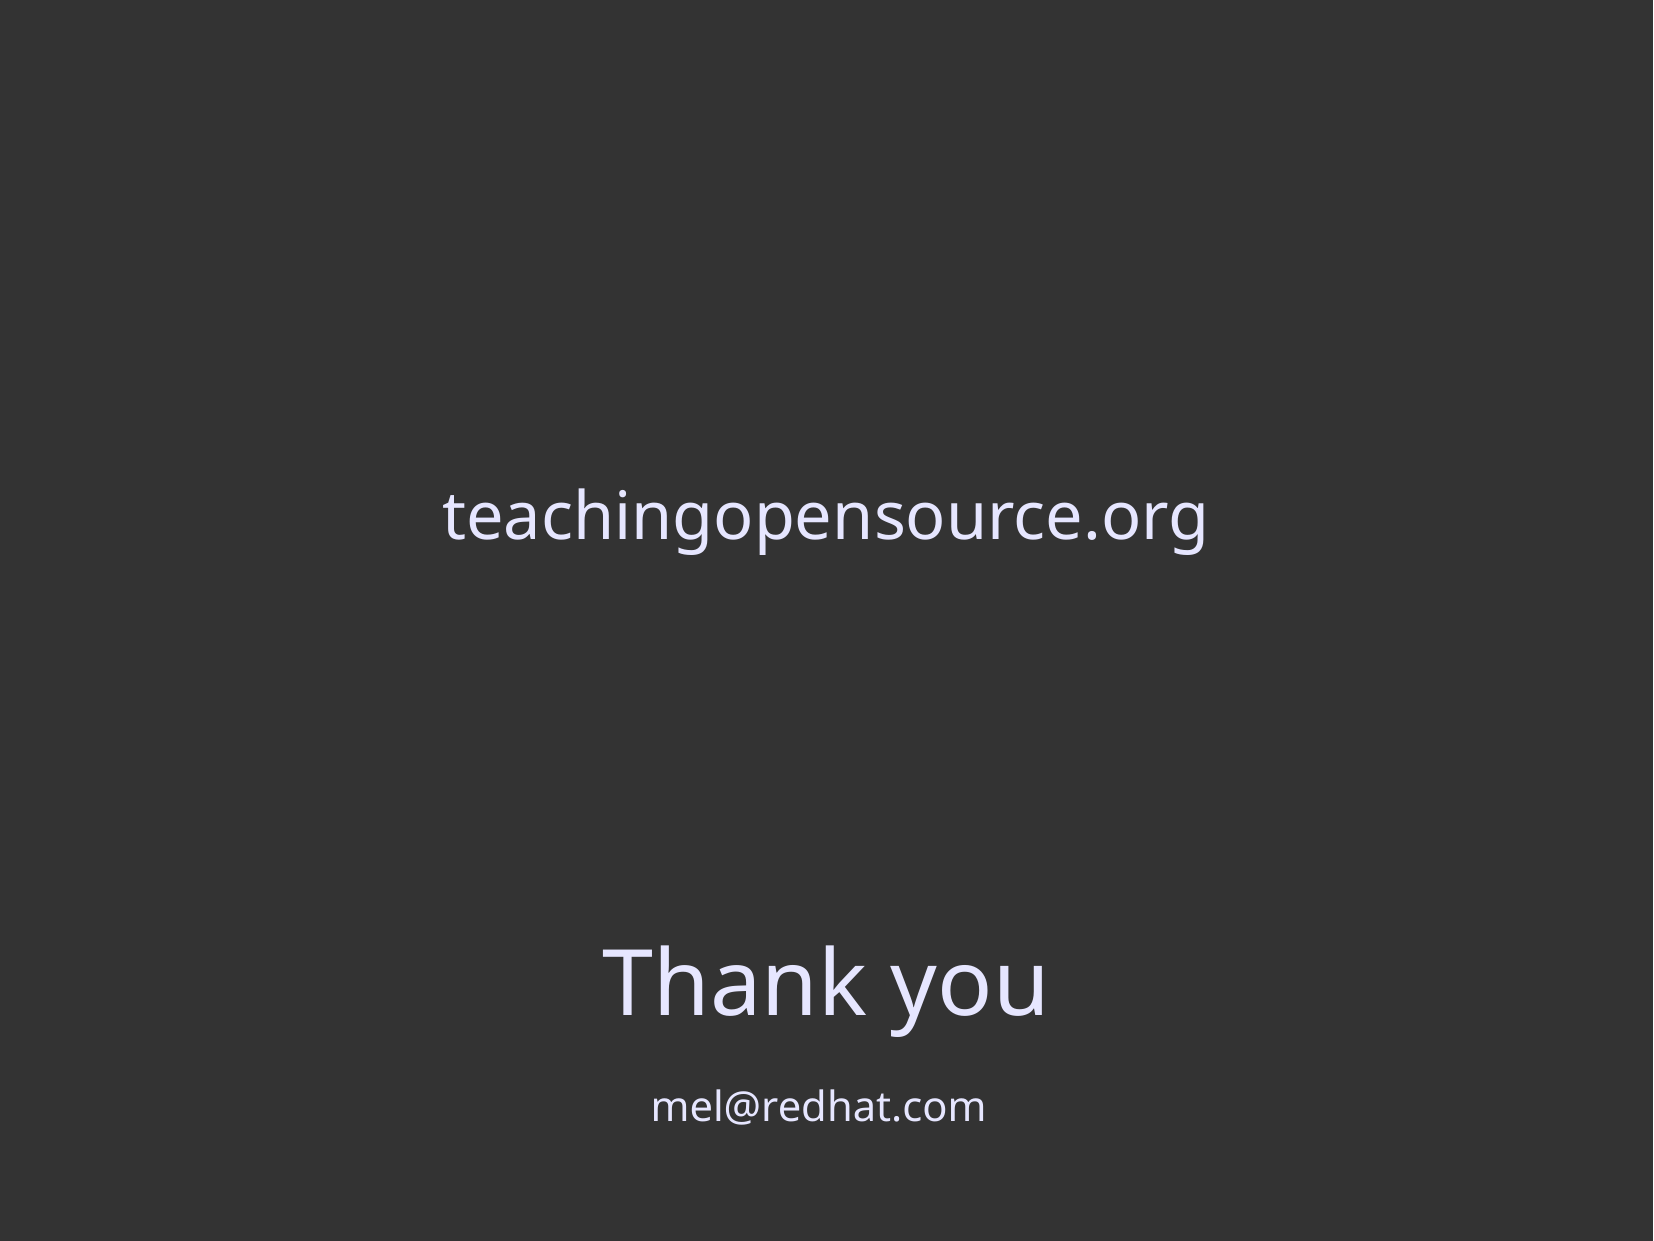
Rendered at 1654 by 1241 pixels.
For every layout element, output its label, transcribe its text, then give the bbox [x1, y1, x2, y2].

title Thank you [82, 876, 1571, 1084]
title teachingopensource.org [82, 409, 1571, 617]
title mel@redhat.com [75, 1009, 1563, 1202]
